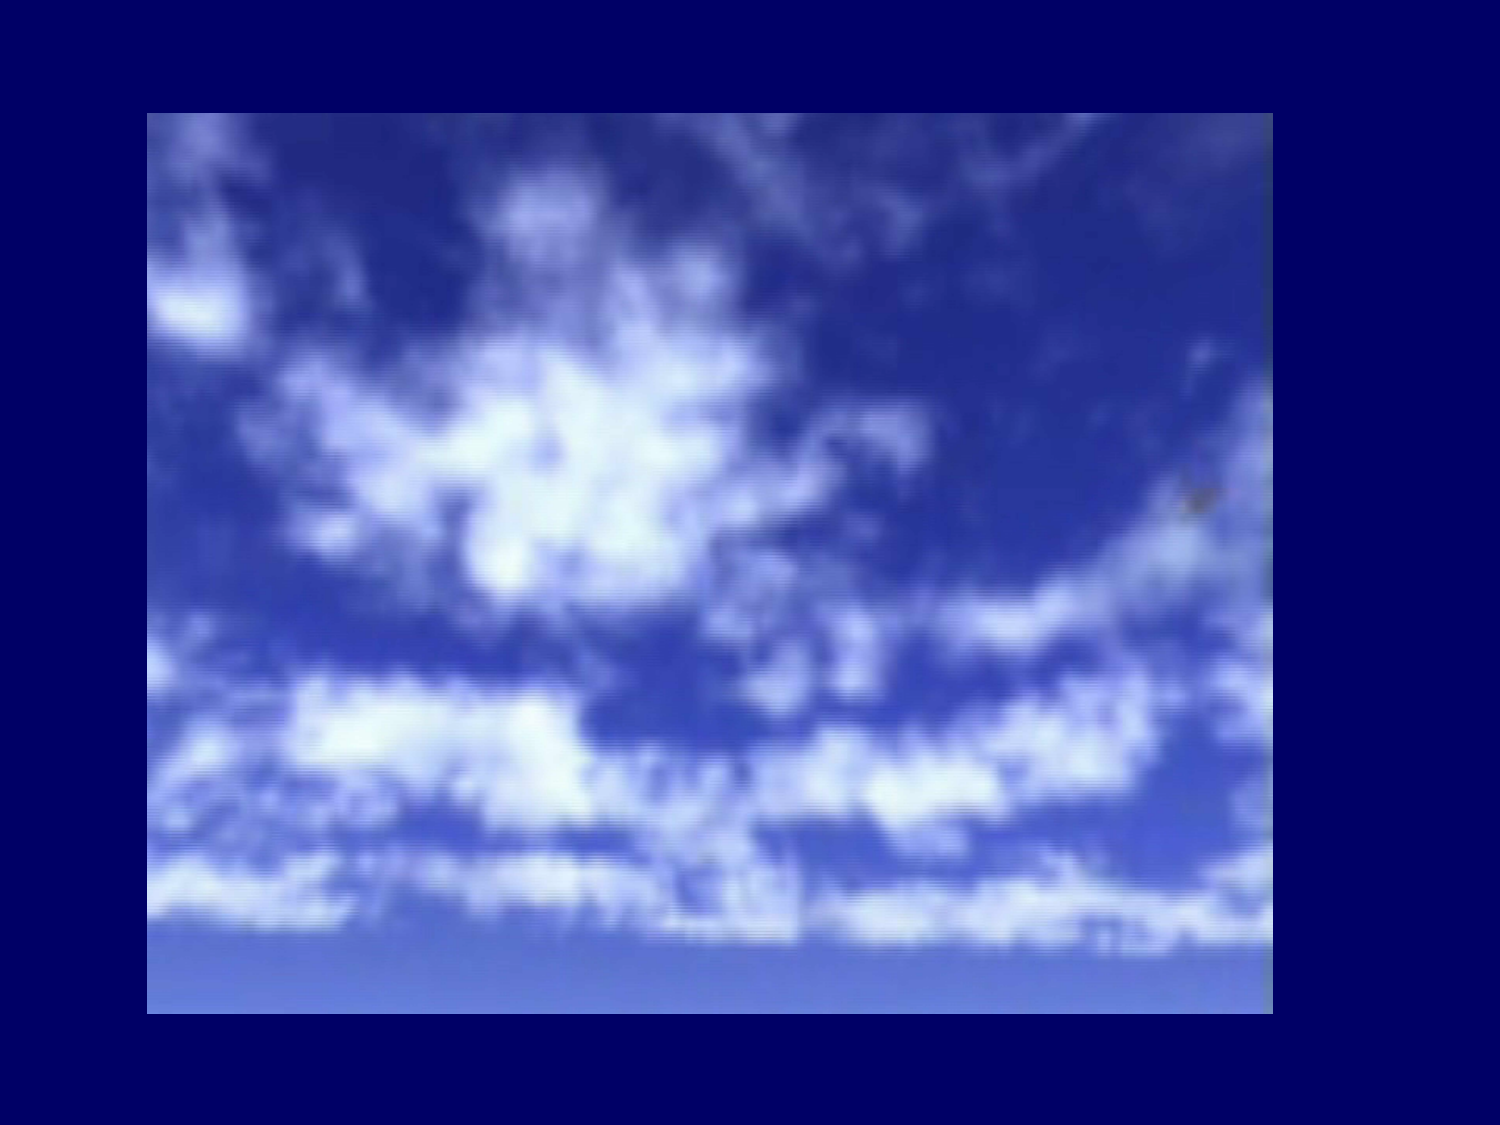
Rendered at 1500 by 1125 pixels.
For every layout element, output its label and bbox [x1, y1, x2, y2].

picture [147, 113, 1273, 1014]
